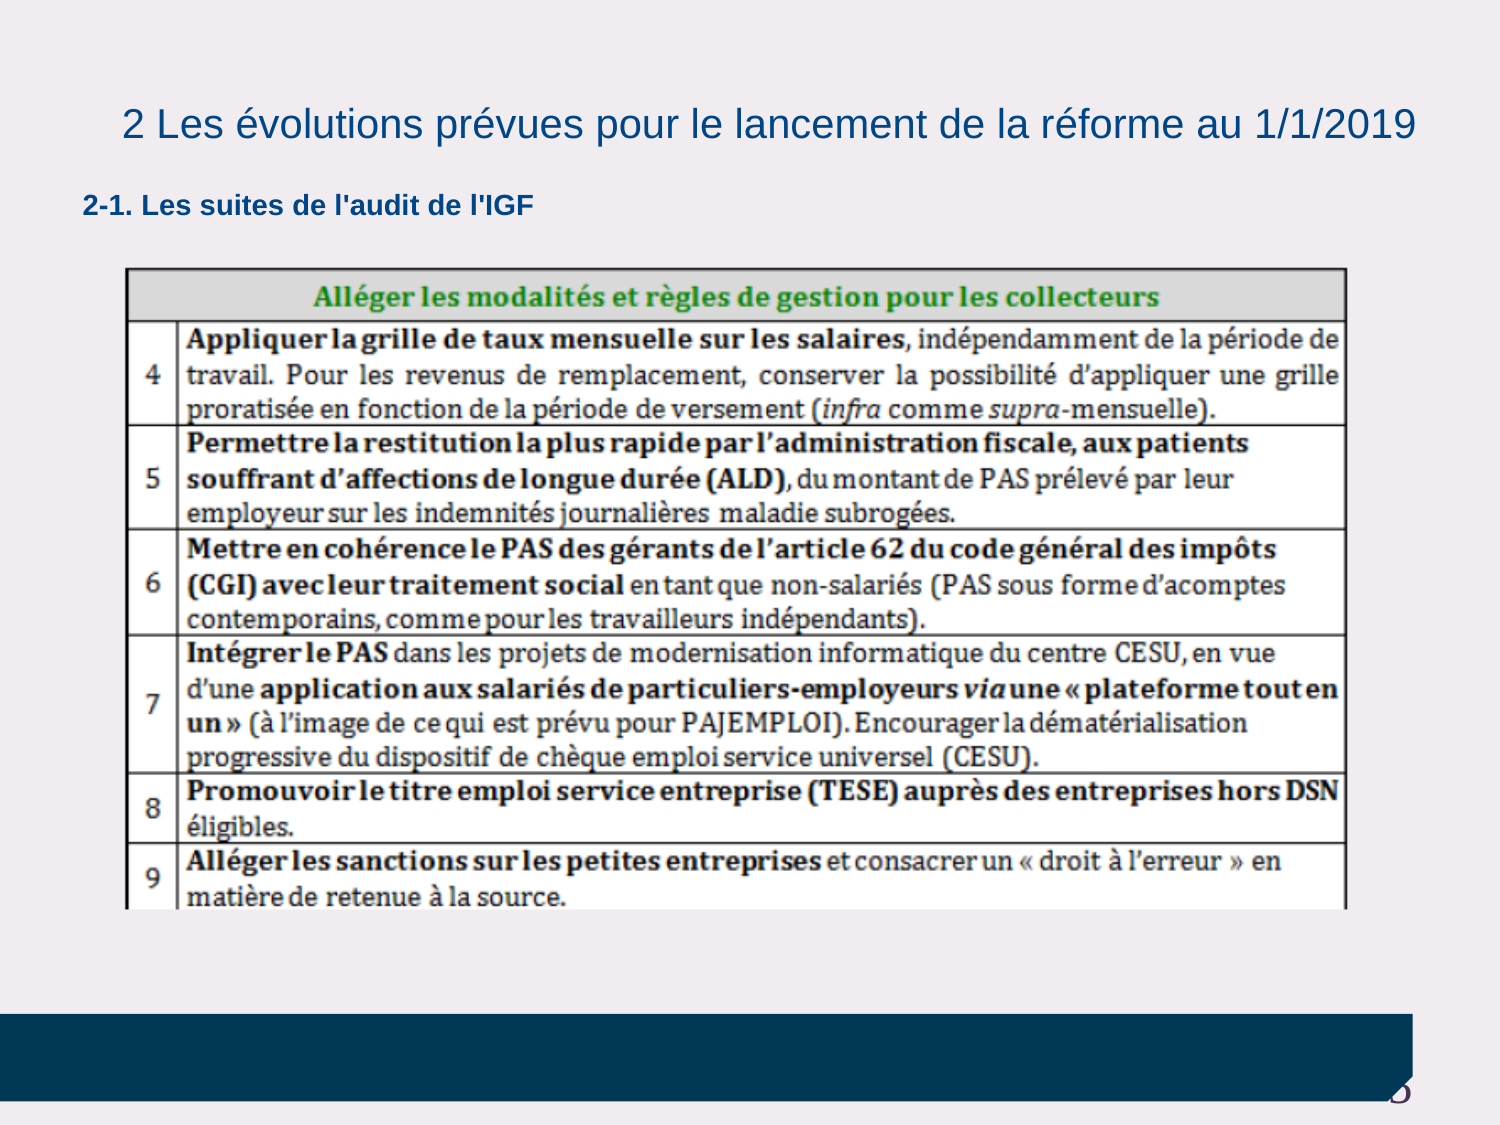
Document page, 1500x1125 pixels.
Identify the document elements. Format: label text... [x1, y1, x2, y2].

list 2-1. Les suites de l'audit de l'IGF [82, 186, 1418, 1014]
text_box [0, 1013, 1413, 1102]
title 2 Les évolutions prévues pour le lancement de la réforme au 1/1/2019 [121, 68, 1438, 180]
picture [121, 265, 1349, 927]
